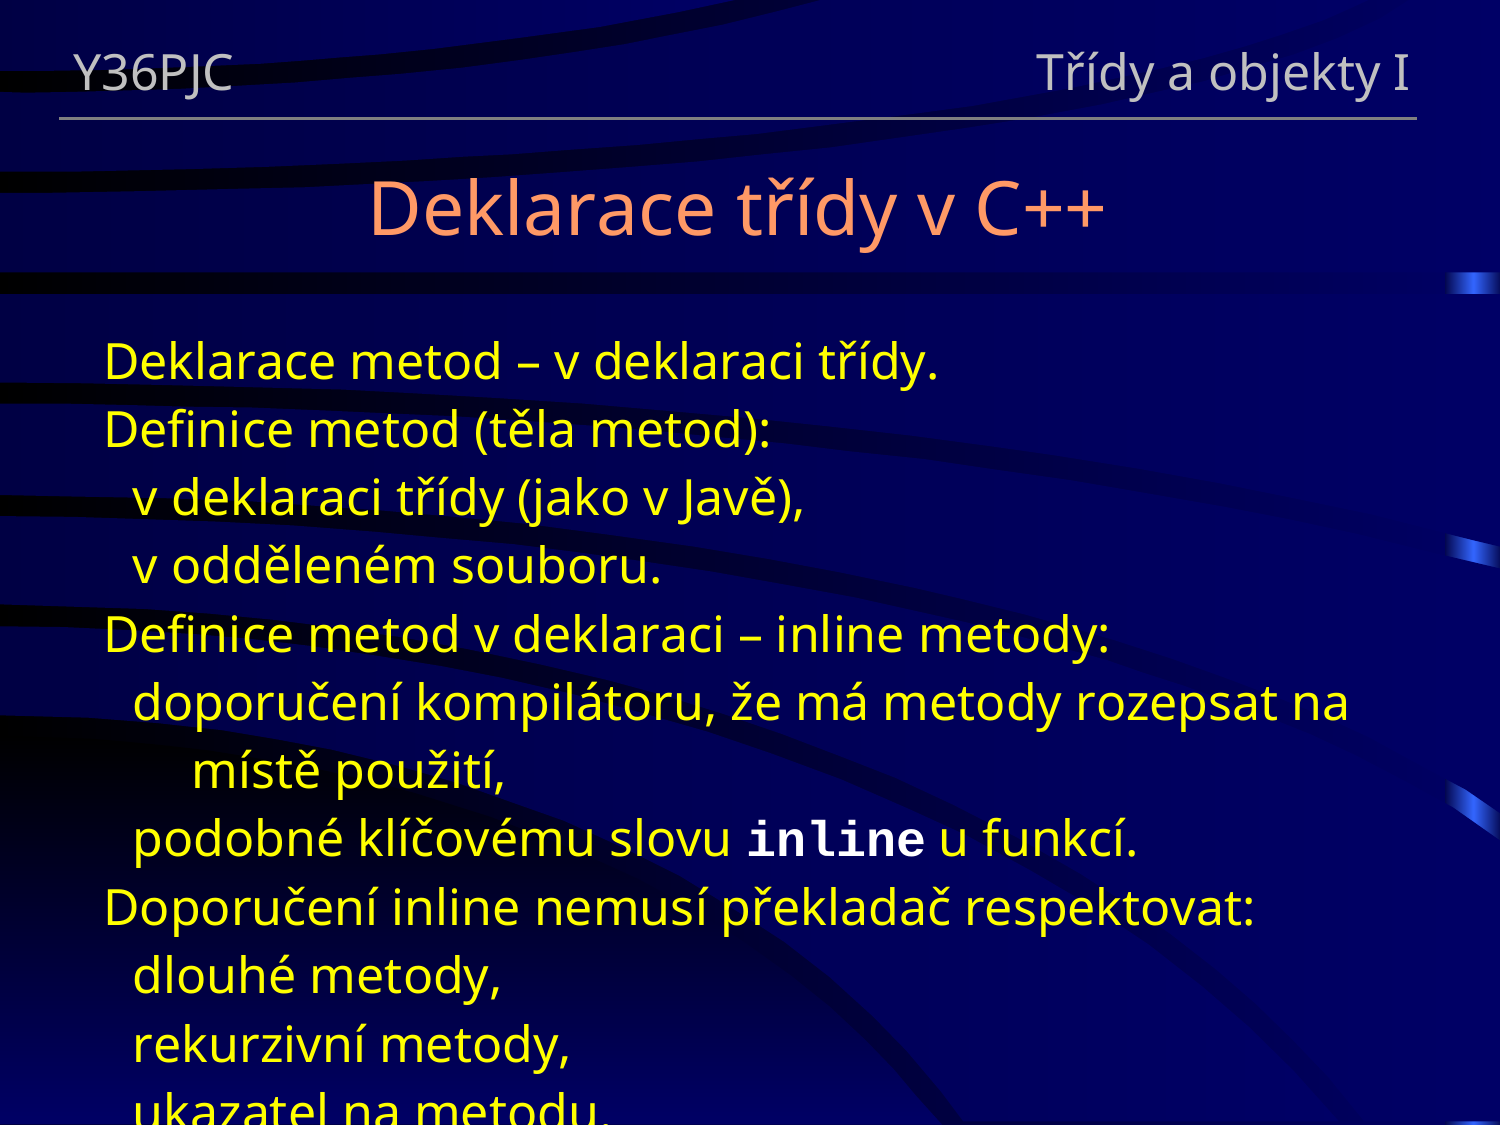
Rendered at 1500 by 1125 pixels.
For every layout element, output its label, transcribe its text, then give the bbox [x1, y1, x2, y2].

text_box Y36PJC [59, 29, 251, 105]
text_box Třídy a objekty I [1021, 29, 1418, 105]
text_box Deklarace třídy v C++ Deklarace metod – v deklaraci třídy. Definice metod (těla metod): v deklaraci třídy (jako v Javě), v odděleném souboru. Definice metod v deklaraci – inline metody: doporučení kompilátoru, že má metody rozepsat na místě použití, podobné klíčovému slovu inline u funkcí. Doporučení inline nemusí překladač respektovat: dlouhé metody, rekurzivní metody, ukazatel na metodu. [59, 147, 1418, 1042]
